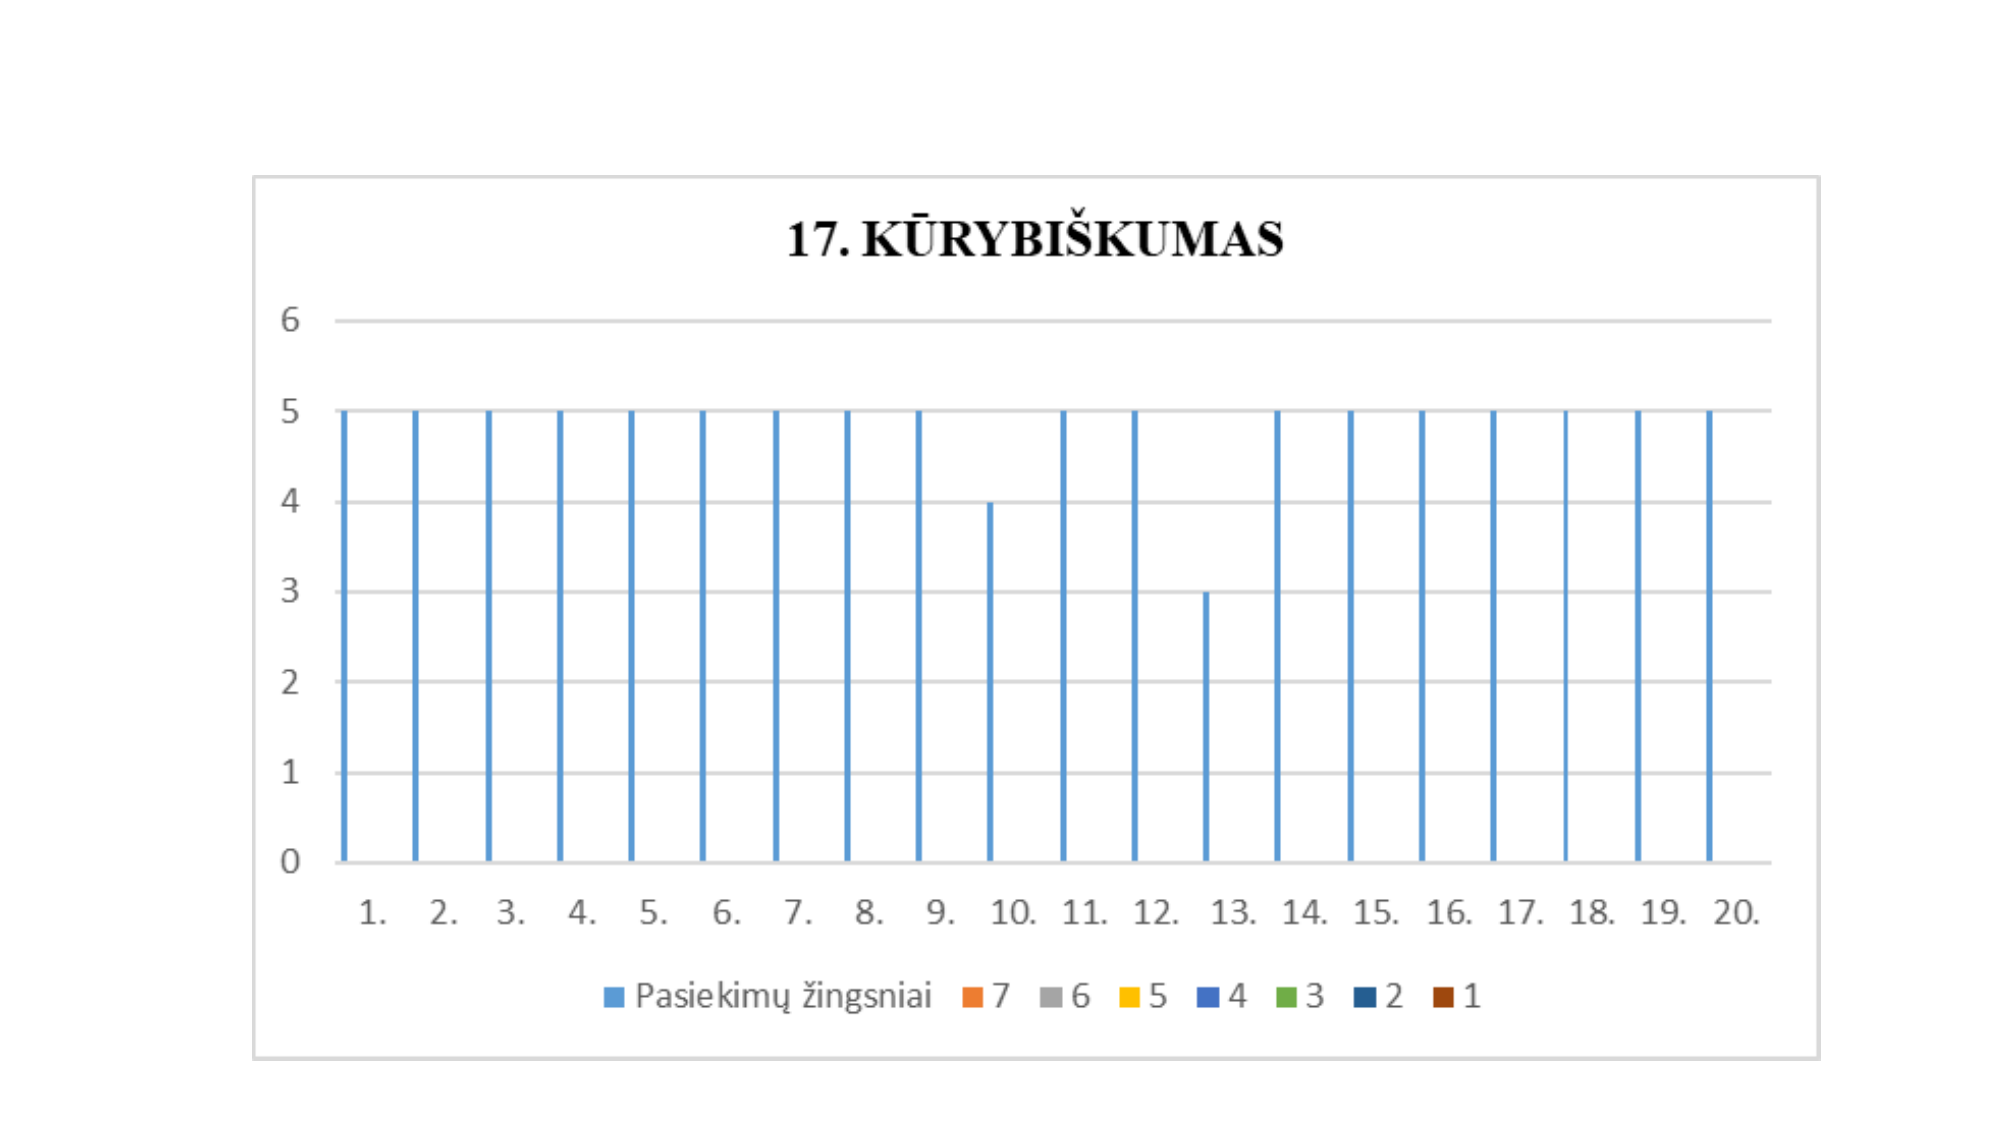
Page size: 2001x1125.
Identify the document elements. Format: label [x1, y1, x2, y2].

picture [252, 175, 1821, 1061]
